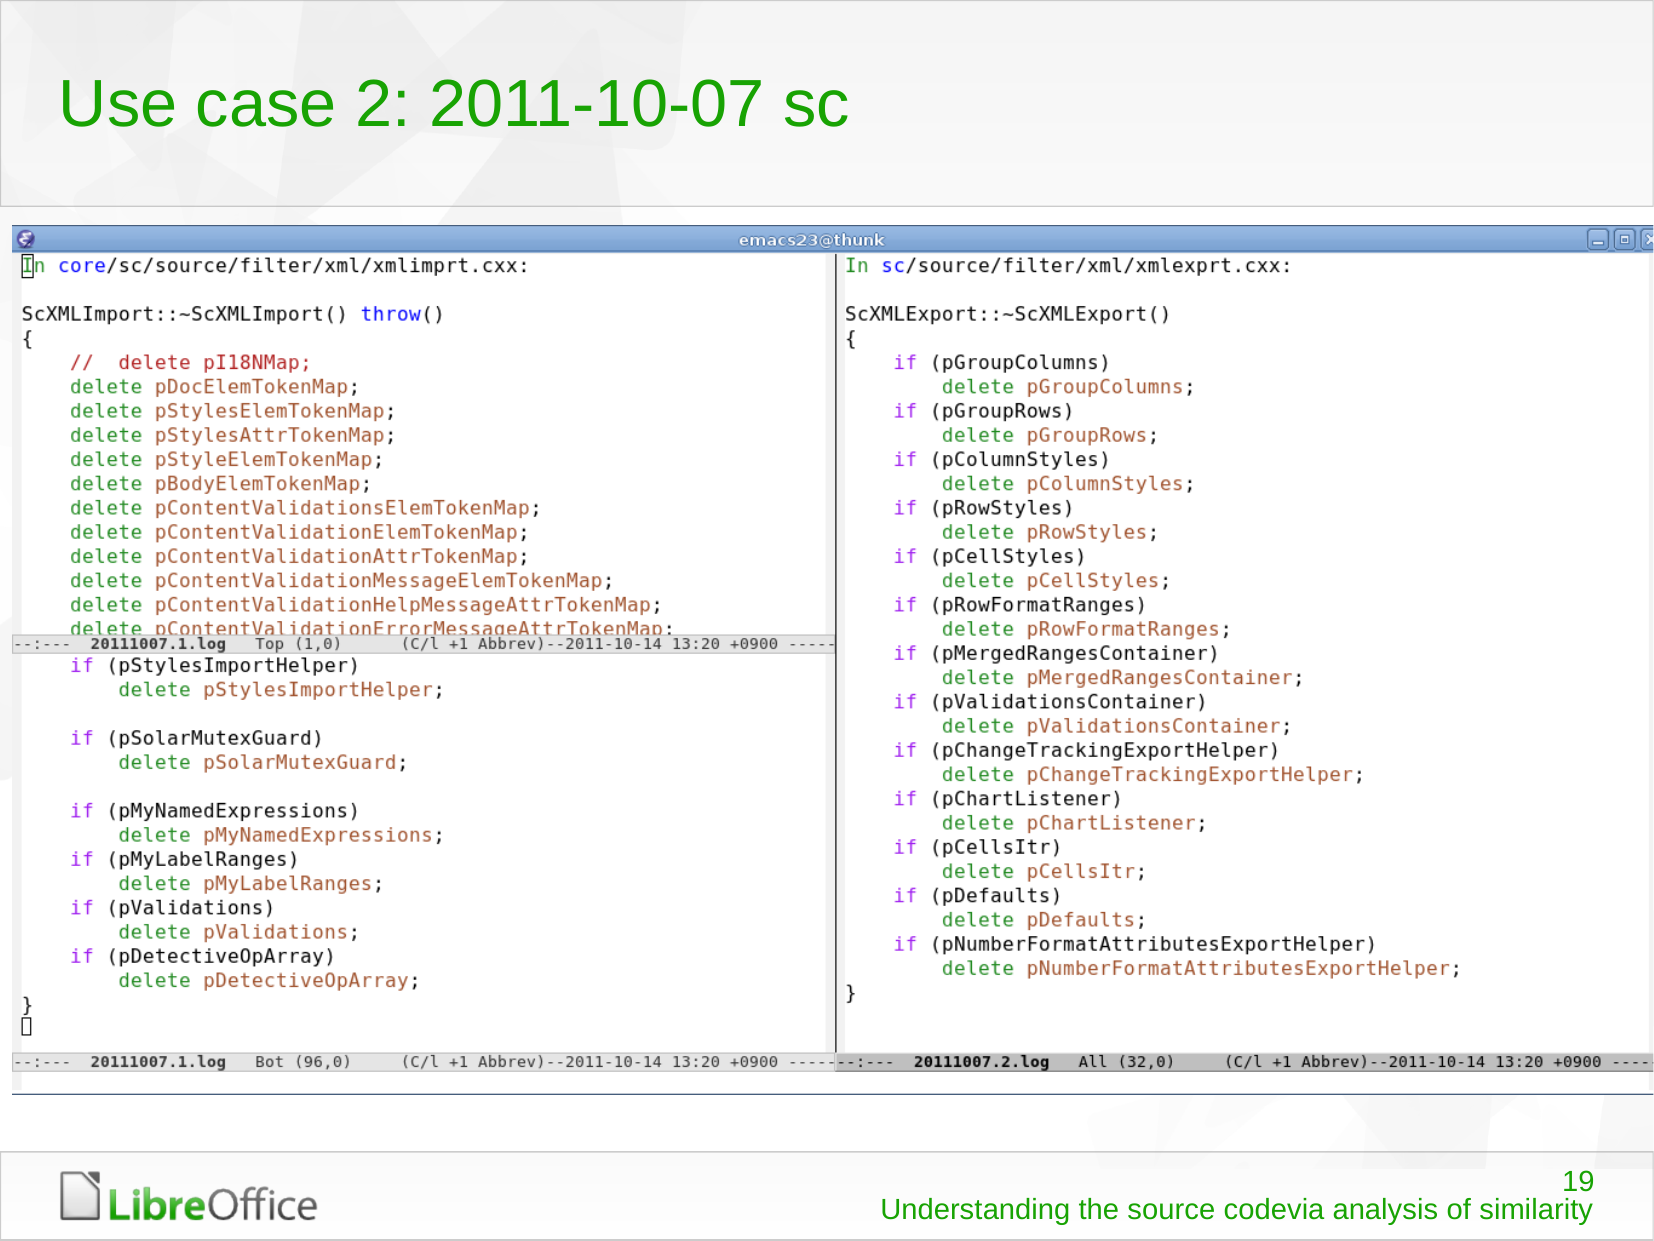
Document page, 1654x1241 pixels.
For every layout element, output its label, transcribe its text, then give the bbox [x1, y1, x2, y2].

picture [41, 1152, 337, 1240]
picture [0, 0, 1654, 1169]
title Use case 2: 2011-10-07 sc [59, 29, 1595, 178]
